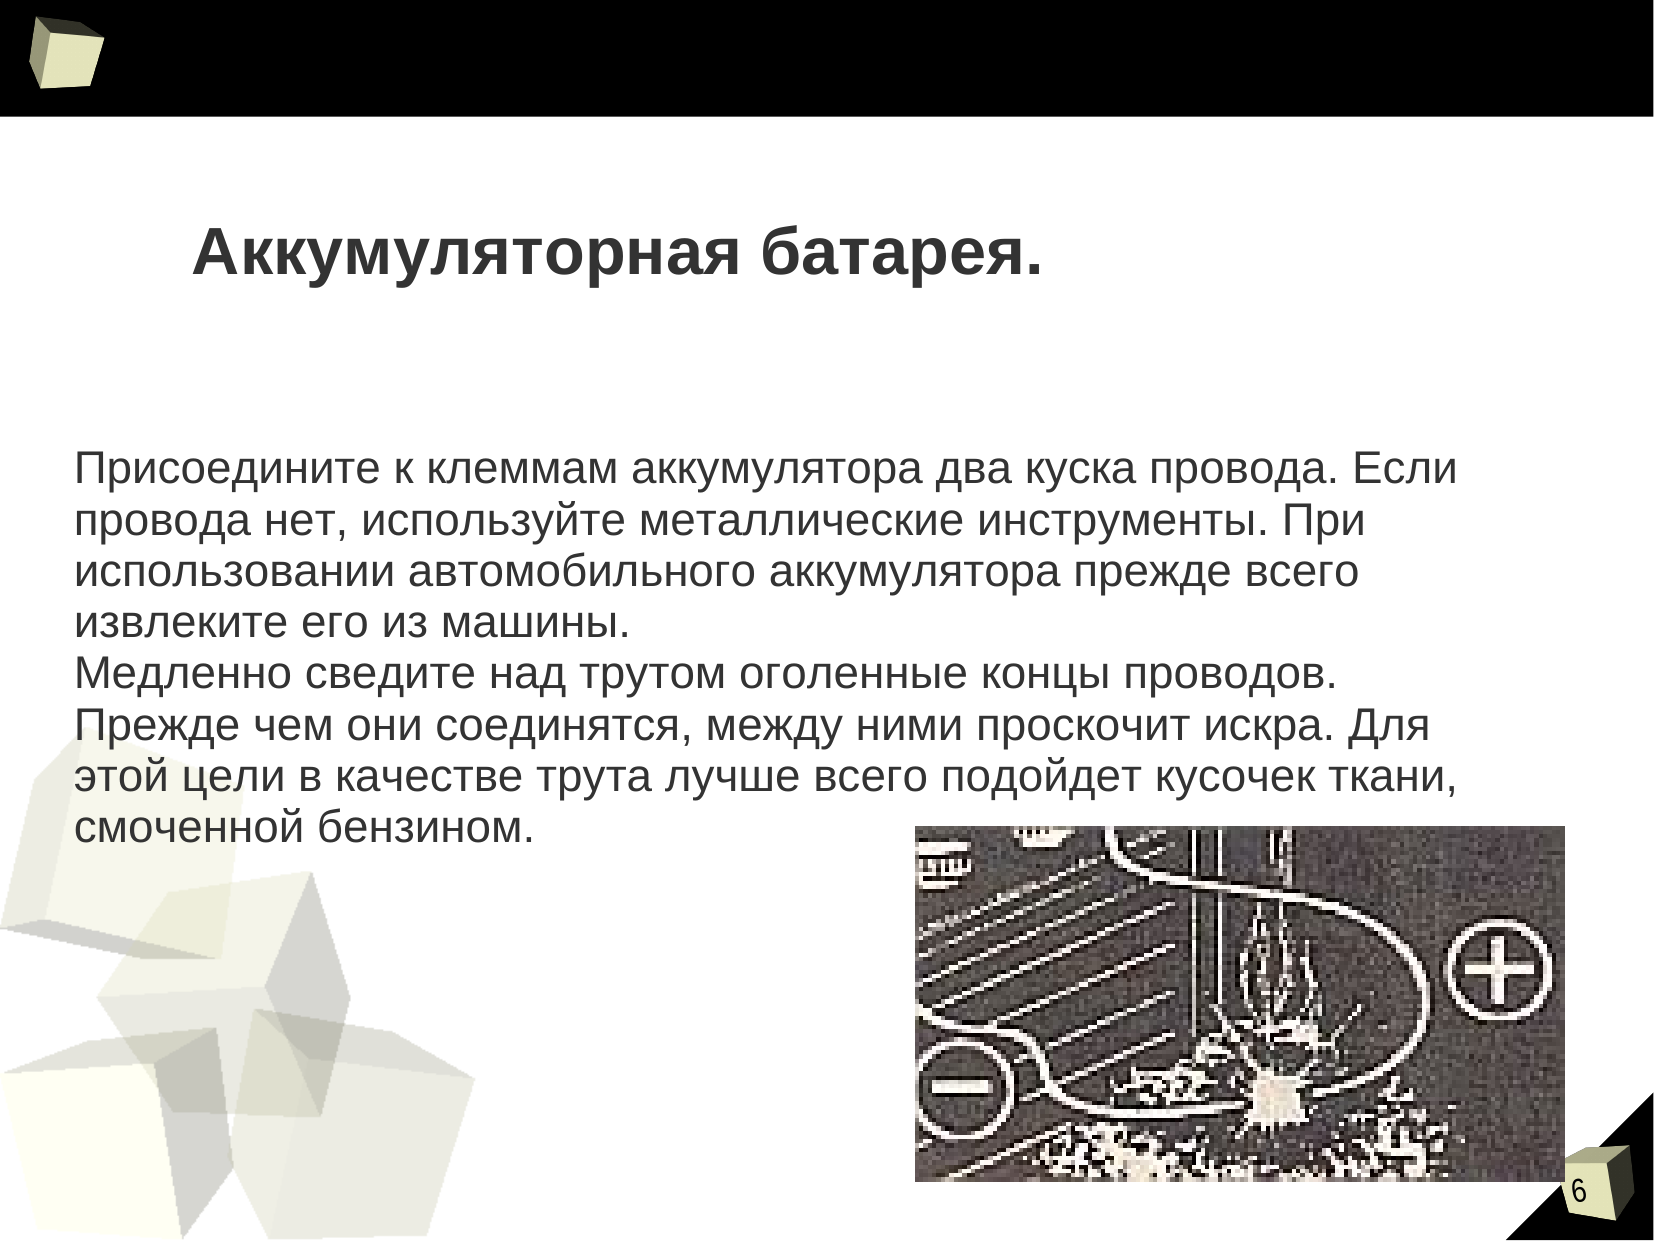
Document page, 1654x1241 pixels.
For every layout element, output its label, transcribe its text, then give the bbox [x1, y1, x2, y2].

text_box Аккумуляторная батарея. [177, 206, 1447, 297]
picture [0, 726, 477, 1241]
text_box Присоедините к клеммам аккумулятора два куска провода. Если провода нет, используйте металлические инструменты. При использовании автомобильного аккумулятора прежде всего извлеките его из машины. Медленно сведите над трутом оголенные концы проводов. Прежде чем они соединятся, между ними проскочит искра. Для этой цели в качестве трута лучше всего подойдет кусочек ткани, смоченной бензином. [59, 383, 1477, 858]
picture [915, 826, 1565, 1182]
